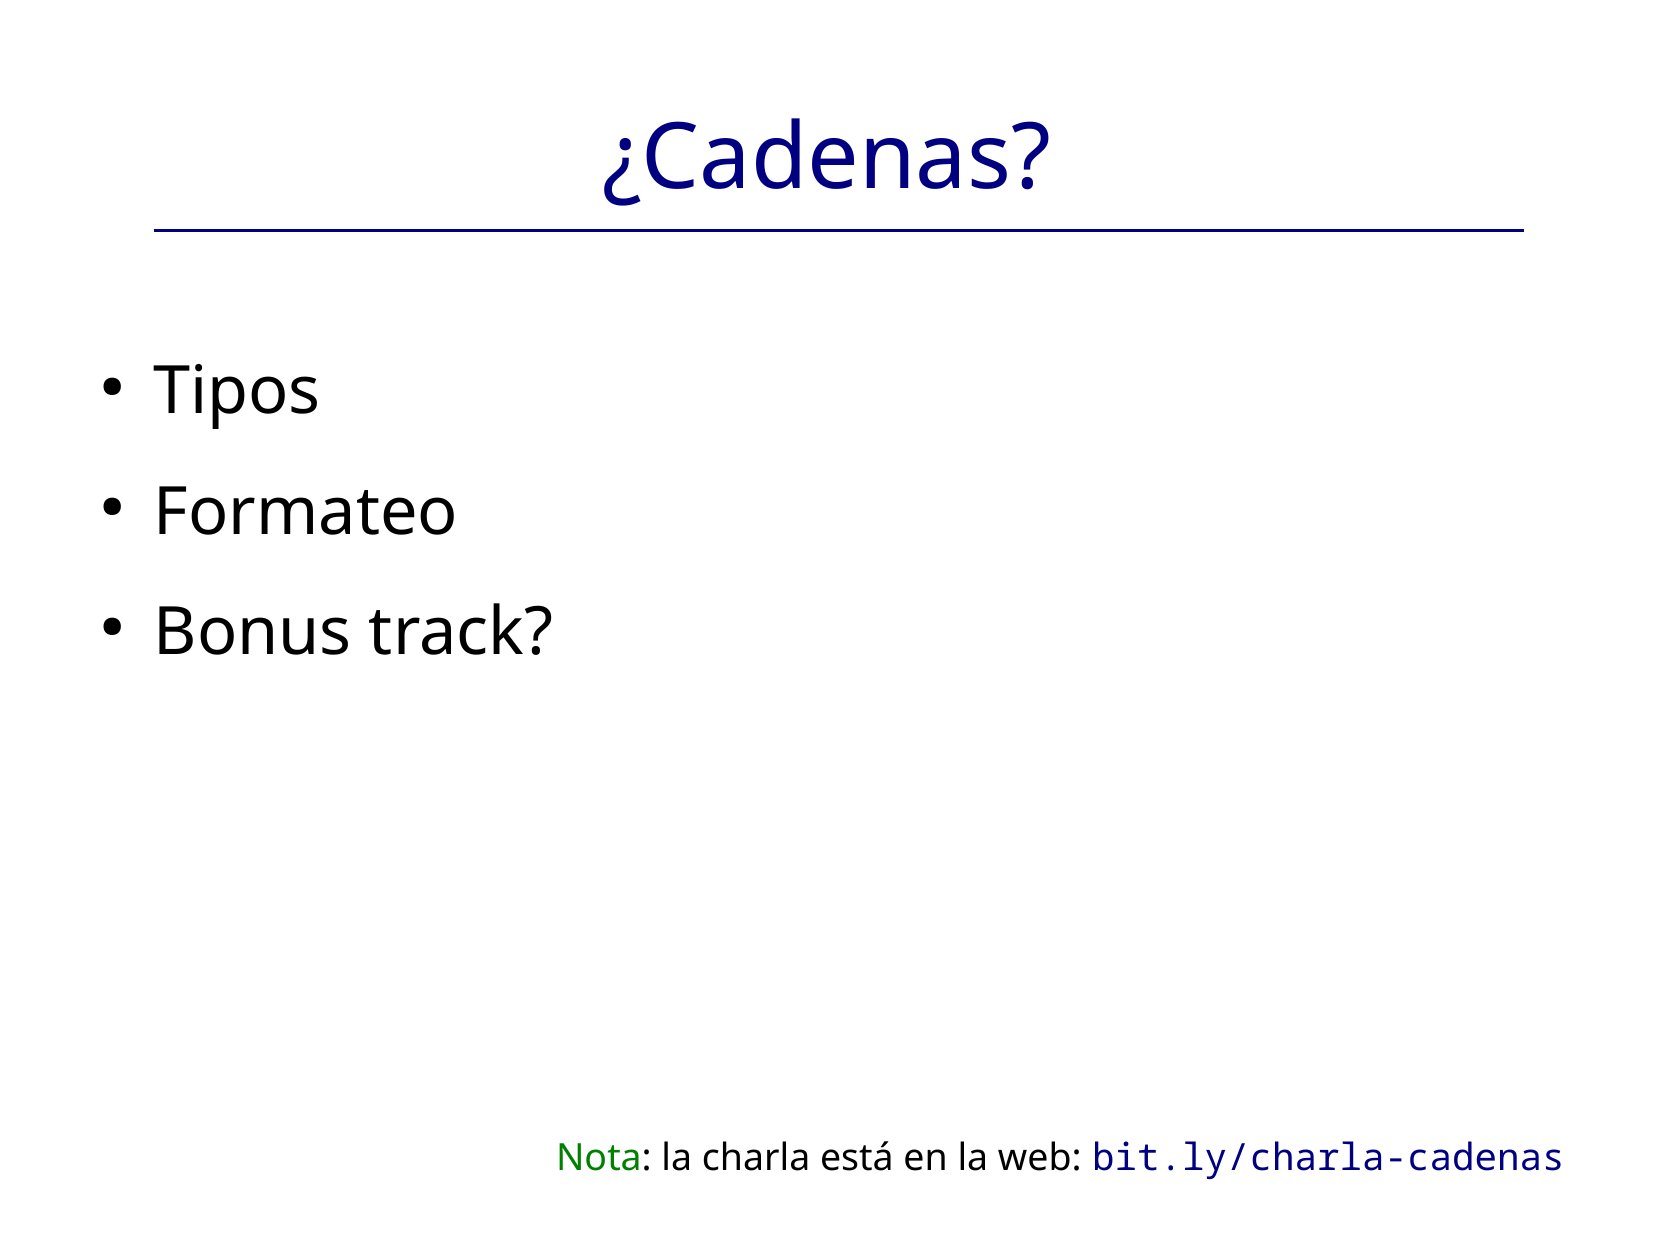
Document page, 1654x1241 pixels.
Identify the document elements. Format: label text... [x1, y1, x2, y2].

text_box Nota: la charla está en la web: bit.ly/charla-cadenas [330, 1121, 1581, 1182]
list Tipos Formateo Bonus track? [82, 342, 1571, 1062]
title ¿Cadenas? [82, 49, 1571, 257]
